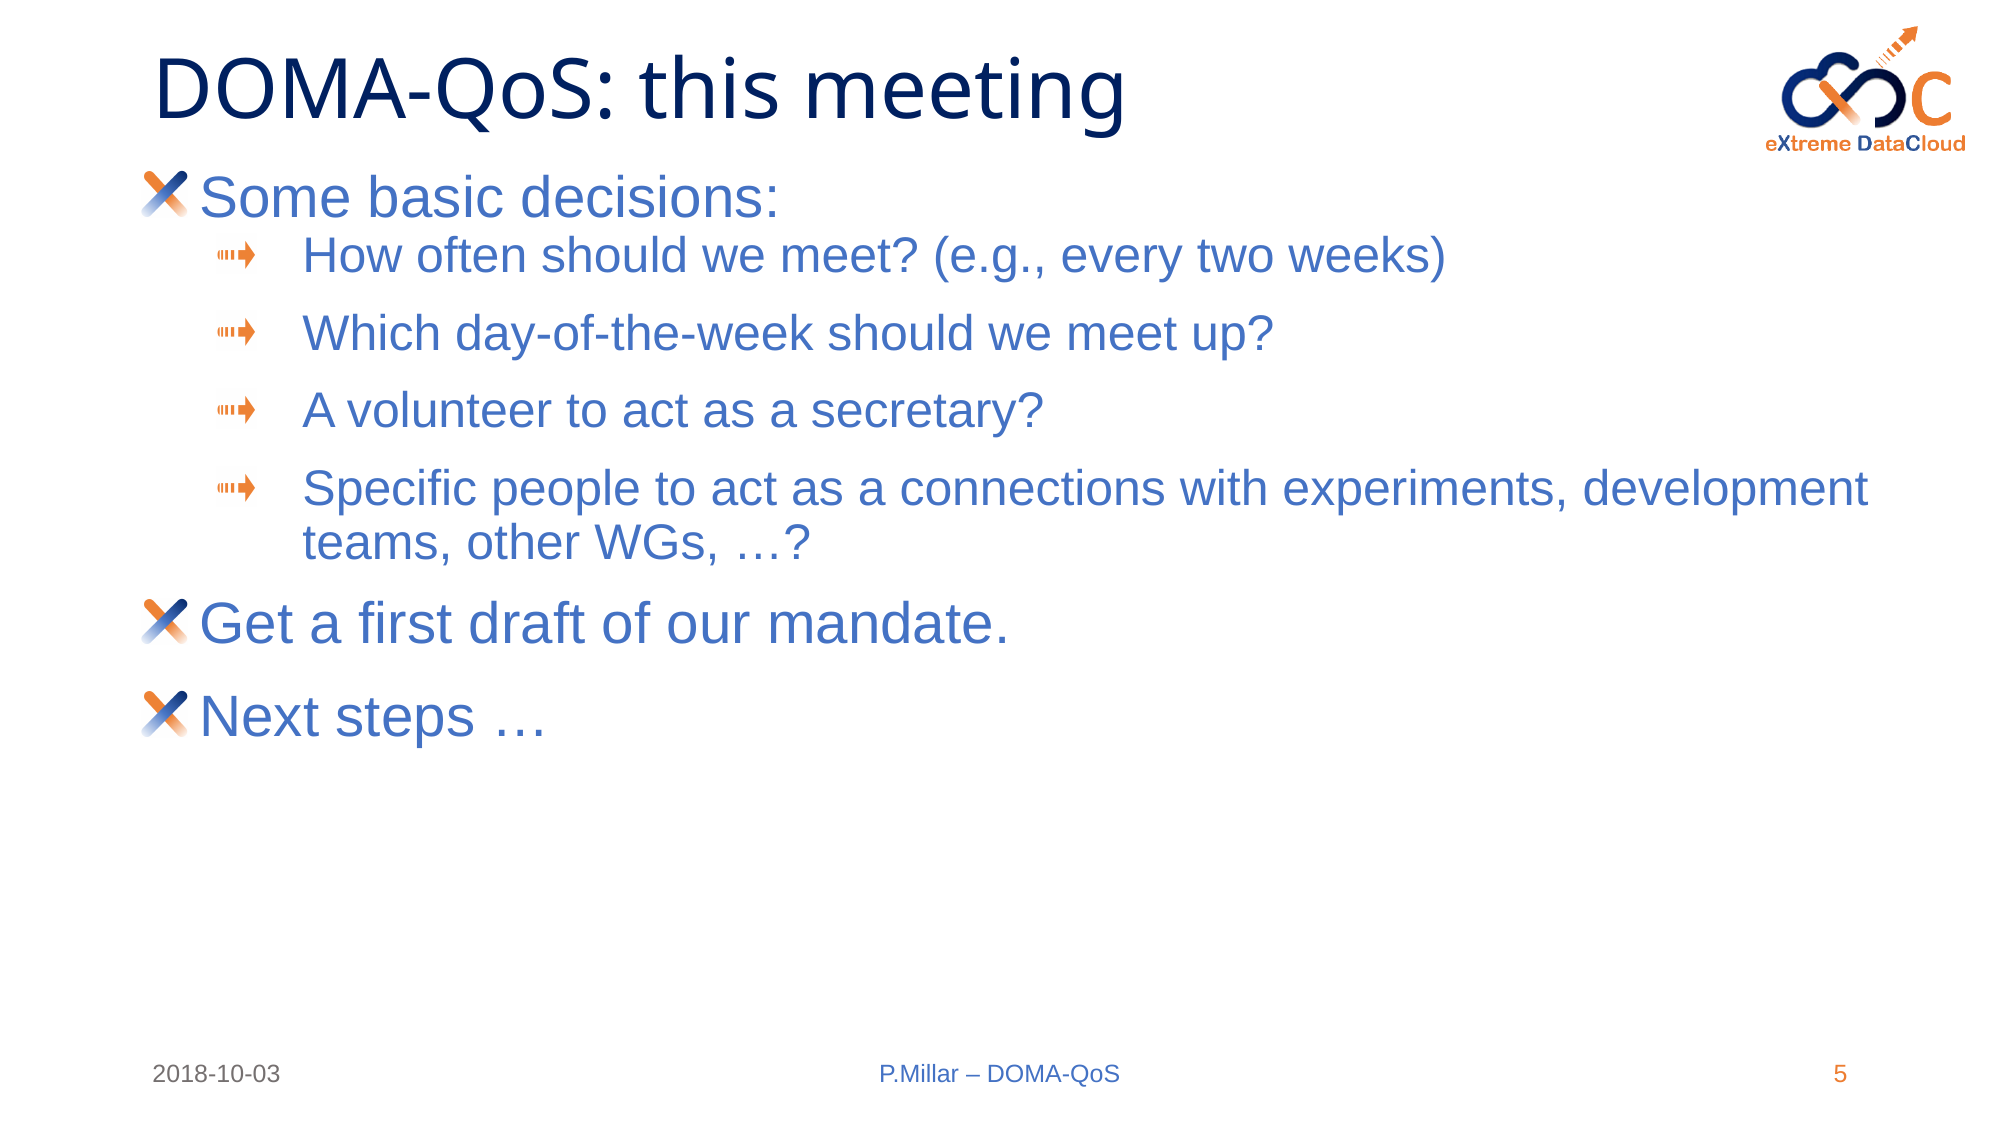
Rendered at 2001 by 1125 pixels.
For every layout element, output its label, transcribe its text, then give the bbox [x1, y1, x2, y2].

footer P.Millar – DOMA-QoS [662, 1042, 1338, 1103]
slide_number 2018-10-03 [137, 1042, 588, 1103]
list Some basic decisions: How often should we meet? (e.g., every two weeks) Which day-of-the-week should we meet up? A volunteer to act as a secretary? Specific people to act as a connections with experiments, development teams, other WGs, …? Get a first draft of our mandate. Next steps … [126, 151, 1905, 1017]
picture [1777, 18, 1985, 170]
title DOMA-QoS: this meeting [137, 18, 1777, 151]
slide_number <number> [1412, 1042, 1863, 1103]
